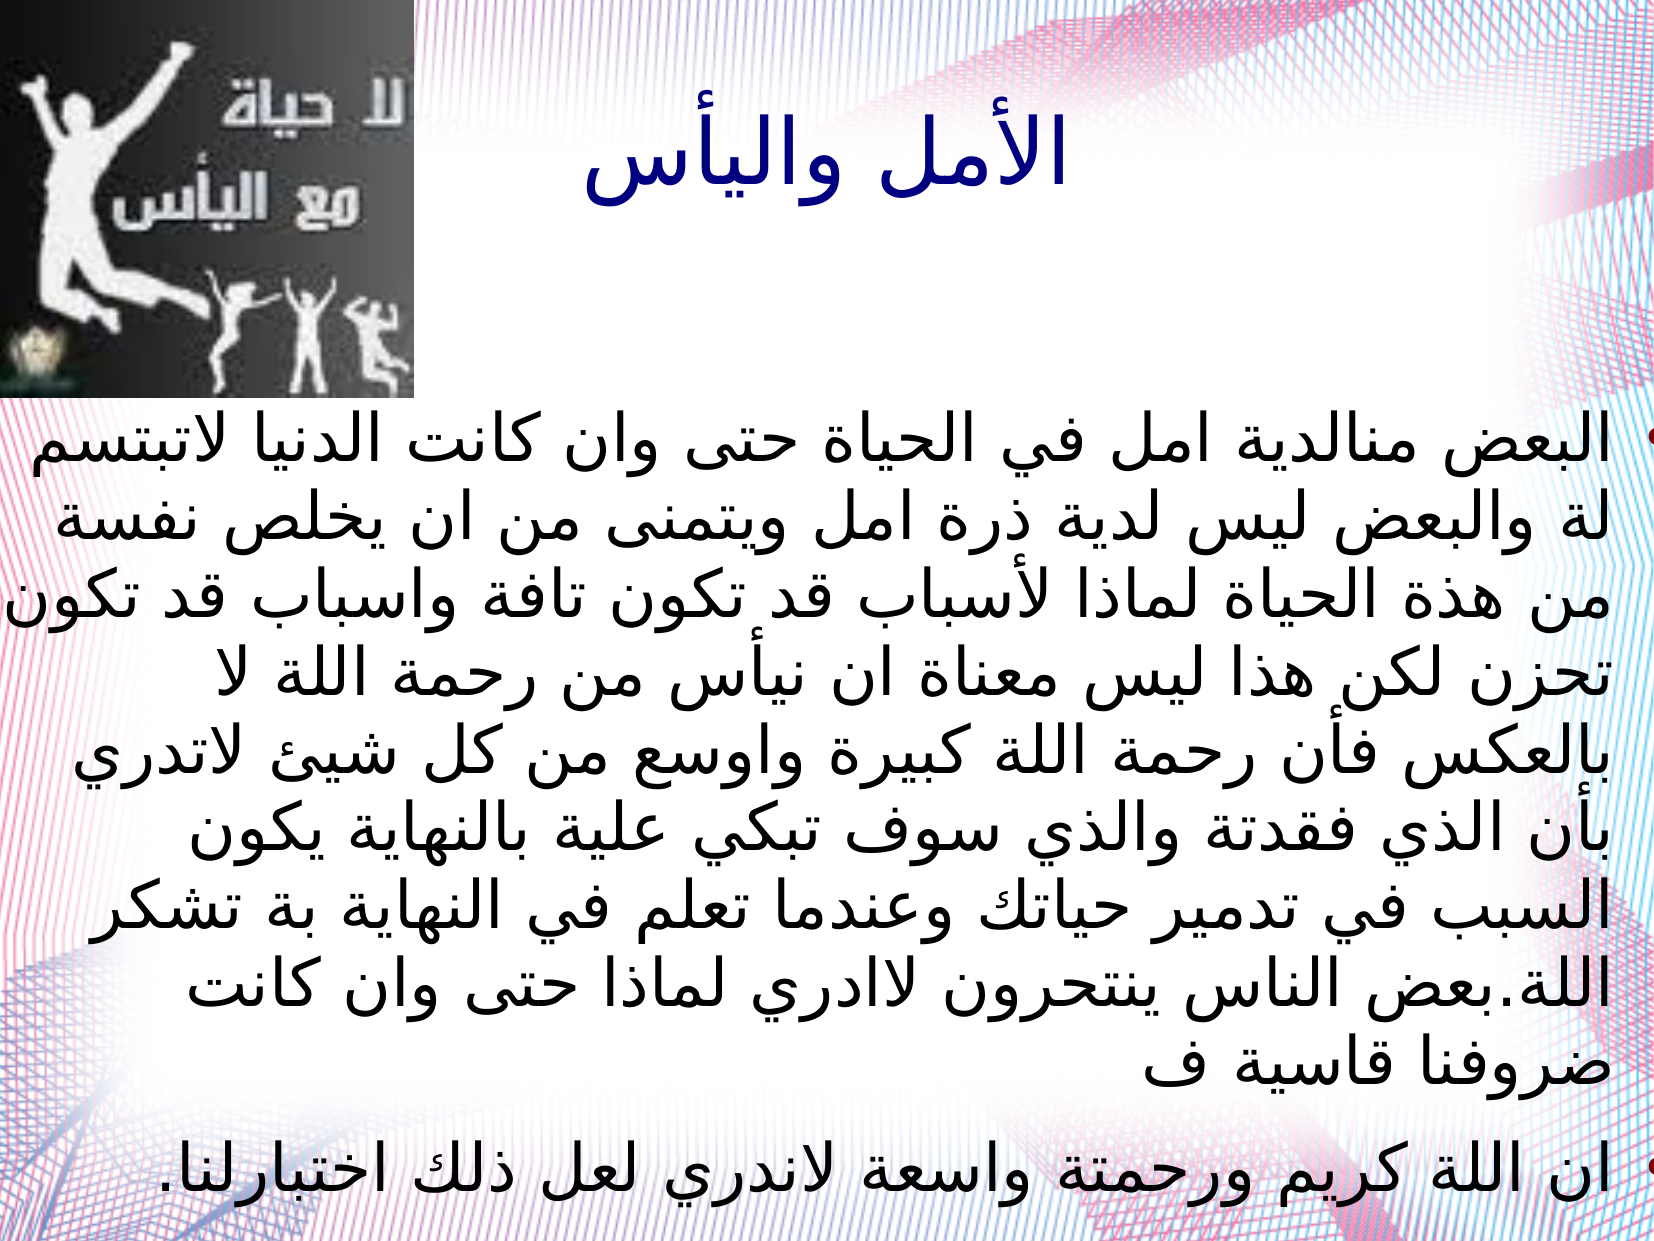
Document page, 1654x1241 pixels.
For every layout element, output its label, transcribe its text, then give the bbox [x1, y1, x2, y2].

picture [0, 0, 1654, 399]
title الأمل واليأس [414, 49, 1571, 257]
list البعض منالدية امل في الحياة حتى وان كانت الدنيا لاتبتسم لة والبعض ليس لدية ذرة امل ويتمنى من ان يخلص نفسة من هذة الحياة لماذا لأسباب قد تكون تافة واسباب قد تكون تحزن لكن هذا ليس معناة ان نيأس من رحمة اللة لا بالعكس فأن رحمة اللة كبيرة واوسع من كل شيئ لاتدري بأن الذي فقدتة والذي سوف تبكي علية بالنهاية يكون السبب في تدمير حياتك وعندما تعلم في النهاية بة تشكر اللة.بعض الناس ينتحرون لاادري لماذا حتى وان كانت ضروفنا قاسية ف ان اللة كريم ورحمتة واسعة لاندري لعل ذلك اختبارلنا. [0, 399, 1654, 1241]
